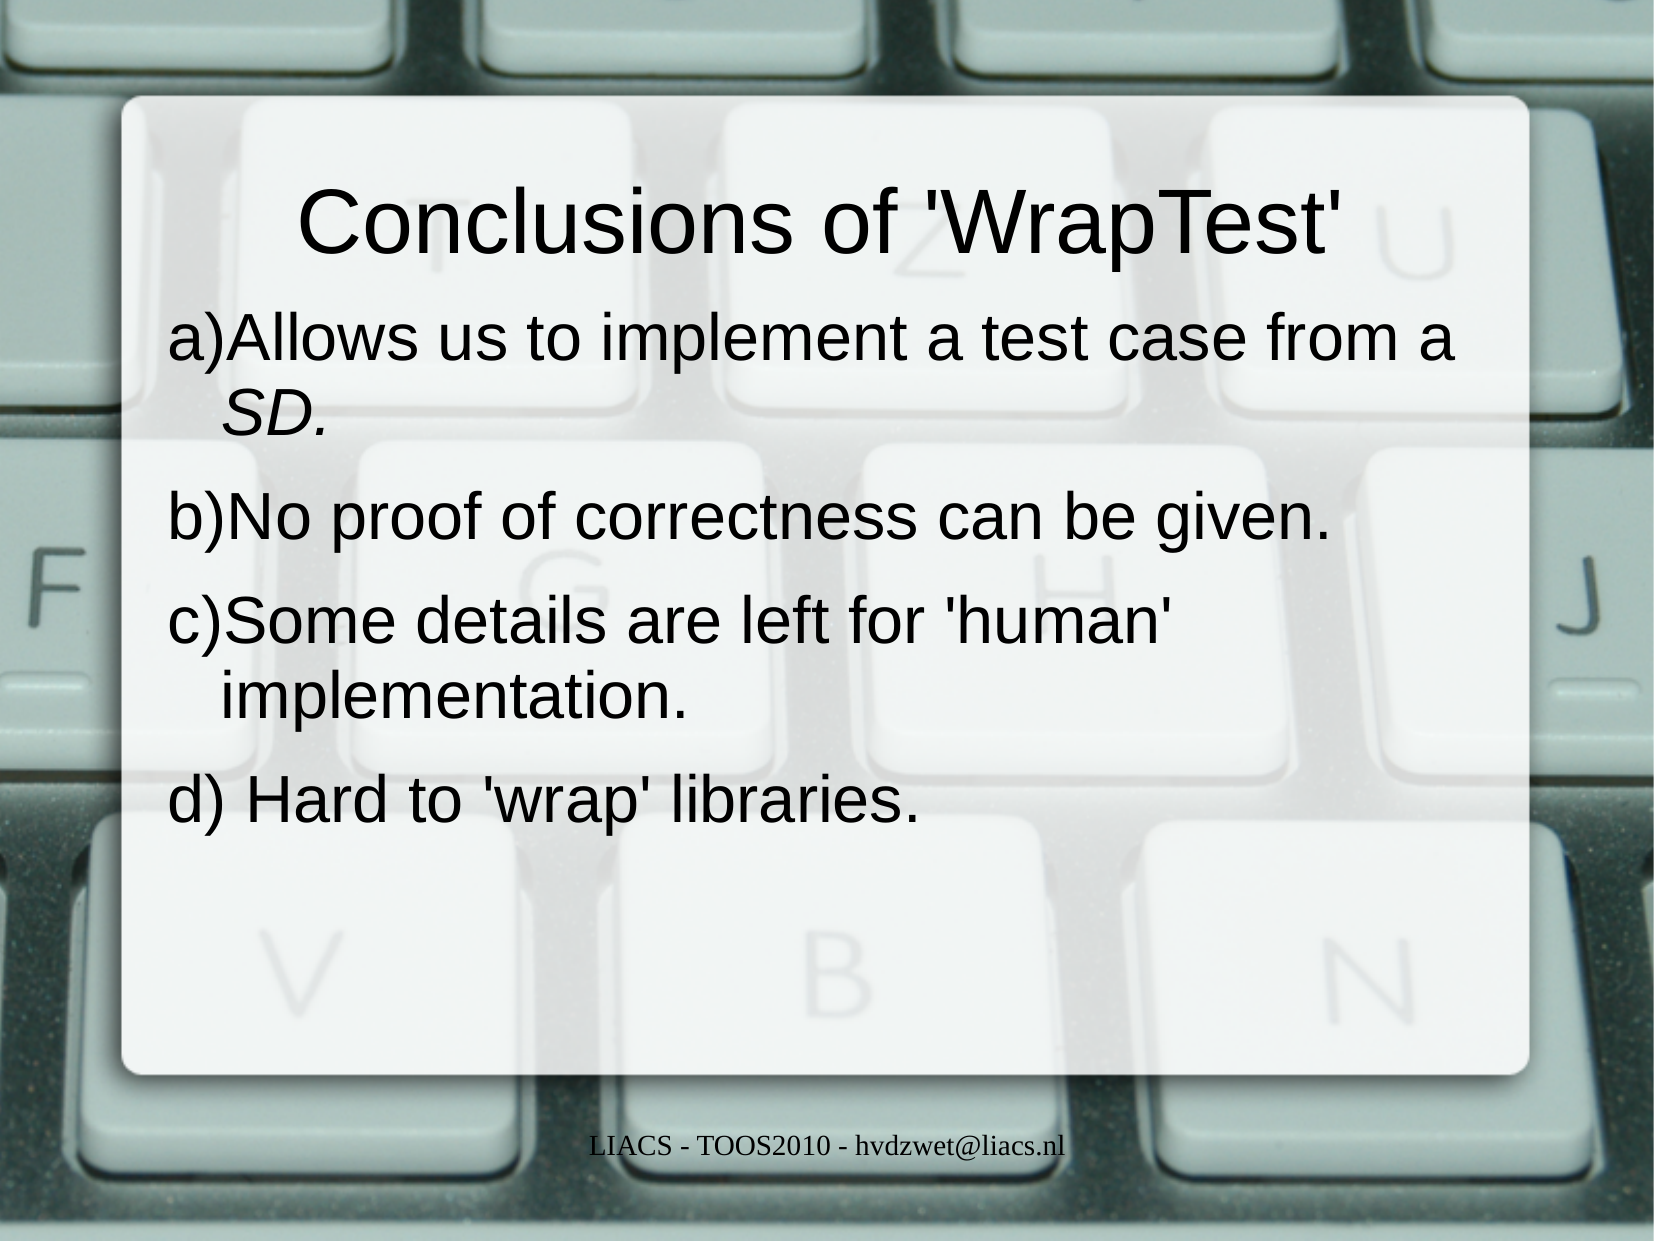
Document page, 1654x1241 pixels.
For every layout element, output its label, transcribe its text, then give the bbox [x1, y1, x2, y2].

title Conclusions of 'WrapTest' [135, 117, 1506, 325]
picture [0, 0, 1654, 1241]
list Allows us to implement a test case from a SD. No proof of correctness can be given. Some details are left for 'human' implementation. Hard to 'wrap' libraries. [150, 300, 1509, 1119]
